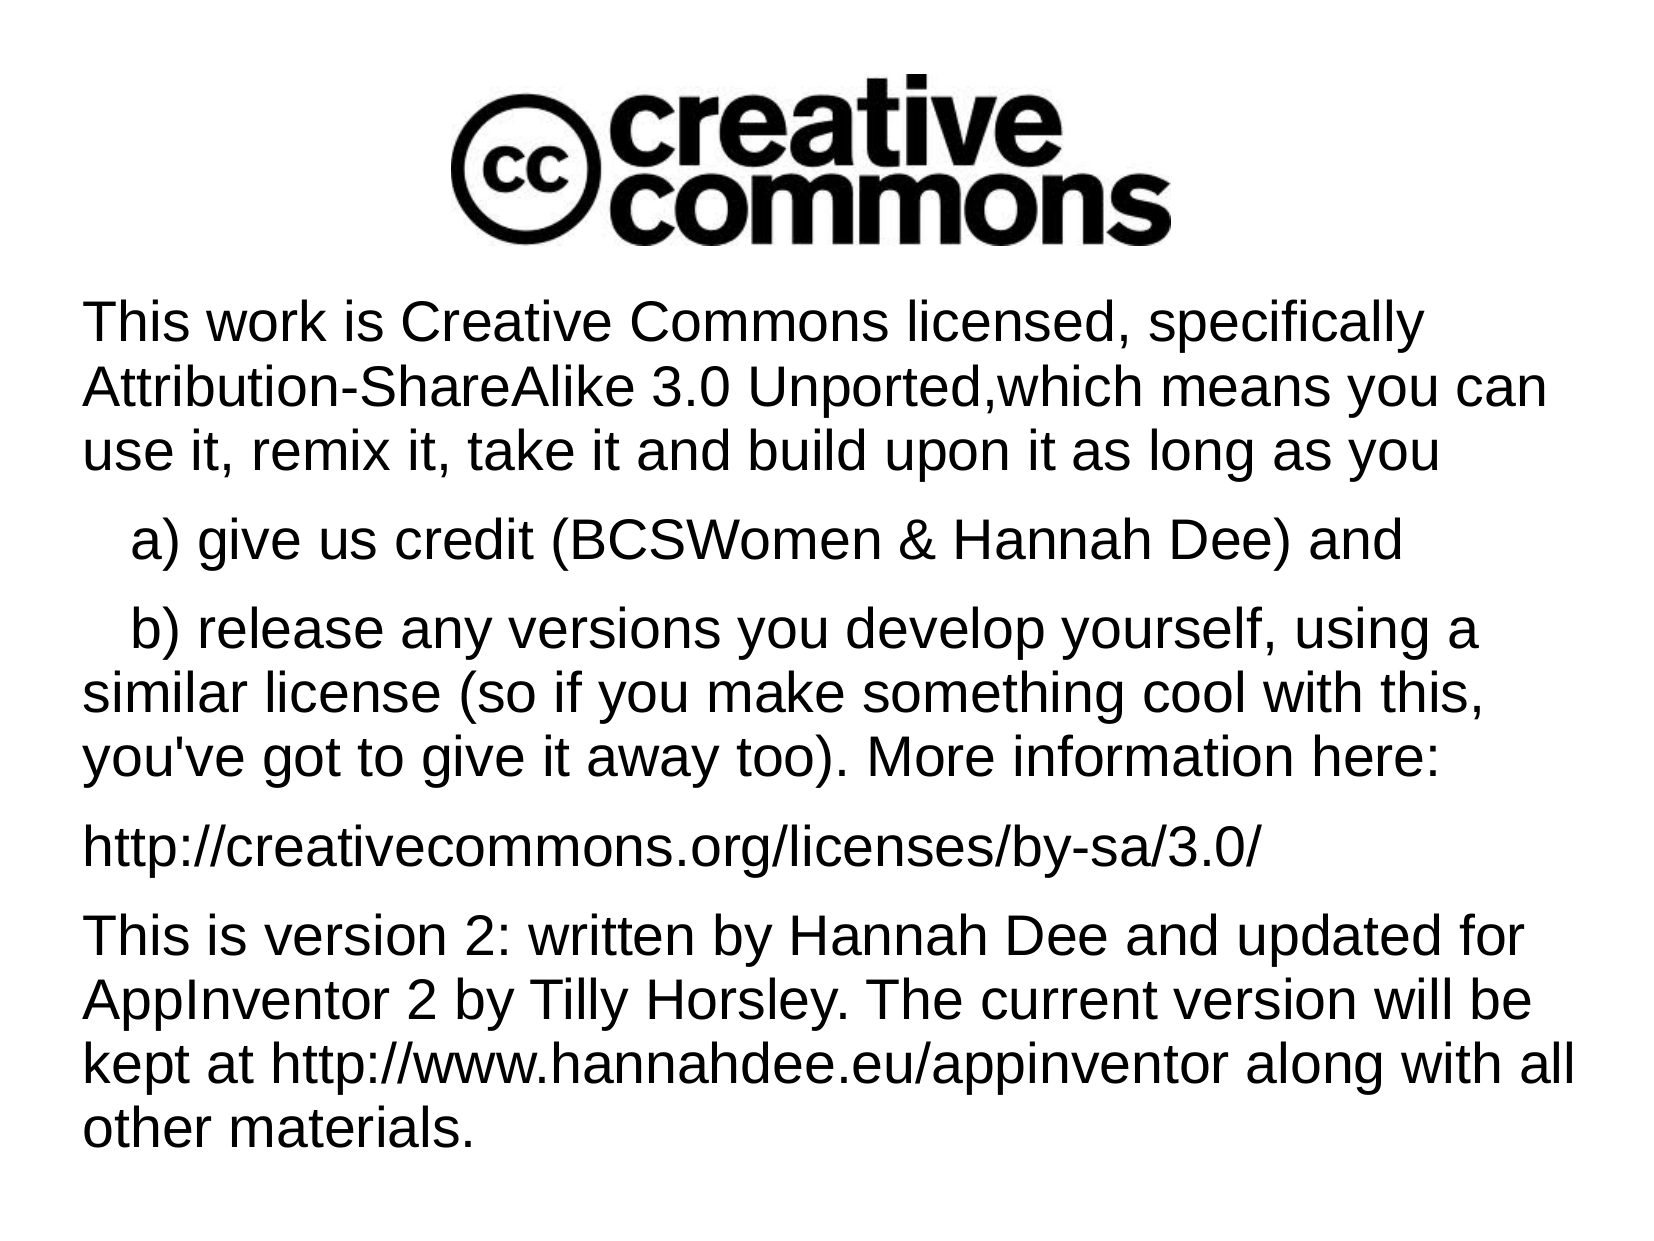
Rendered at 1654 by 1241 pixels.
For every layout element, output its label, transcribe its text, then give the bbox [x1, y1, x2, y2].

picture [451, 74, 1171, 246]
list This work is Creative Commons licensed, specifically Attribution-ShareAlike 3.0 Unported,which means you can use it, remix it, take it and build upon it as long as you a) give us credit (BCSWomen & Hannah Dee) and b) release any versions you develop yourself, using a similar license (so if you make something cool with this, you've got to give it away too). More information here: http://creativecommons.org/licenses/by-sa/3.0/ This is version 2: written by Hannah Dee and updated for AppInventor 2 by Tilly Horsley. The current version will be kept at http://www.hannahdee.eu/appinventor along with all other materials. [82, 290, 1636, 1171]
